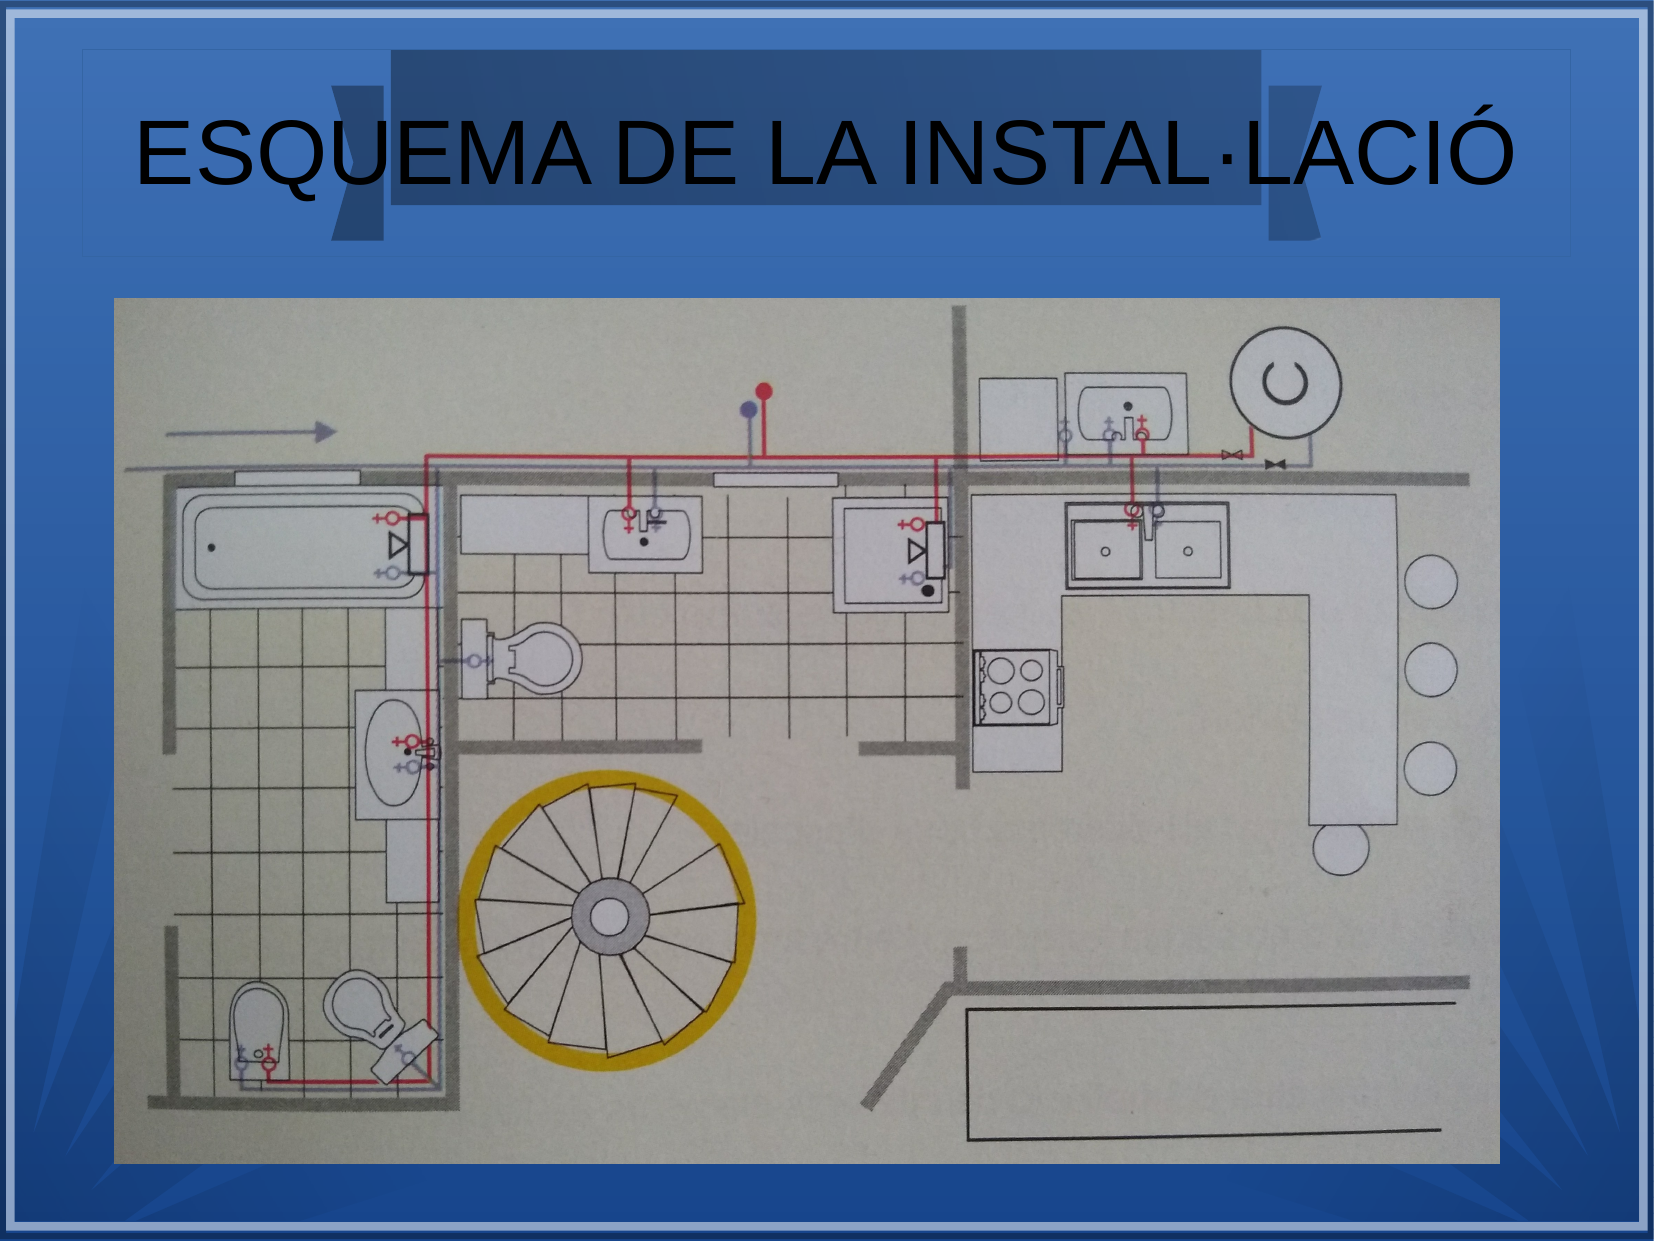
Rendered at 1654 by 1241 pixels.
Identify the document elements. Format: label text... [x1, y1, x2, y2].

title ESQUEMA DE LA INSTAL·LACIÓ [82, 49, 1571, 257]
picture [114, 298, 1500, 1164]
